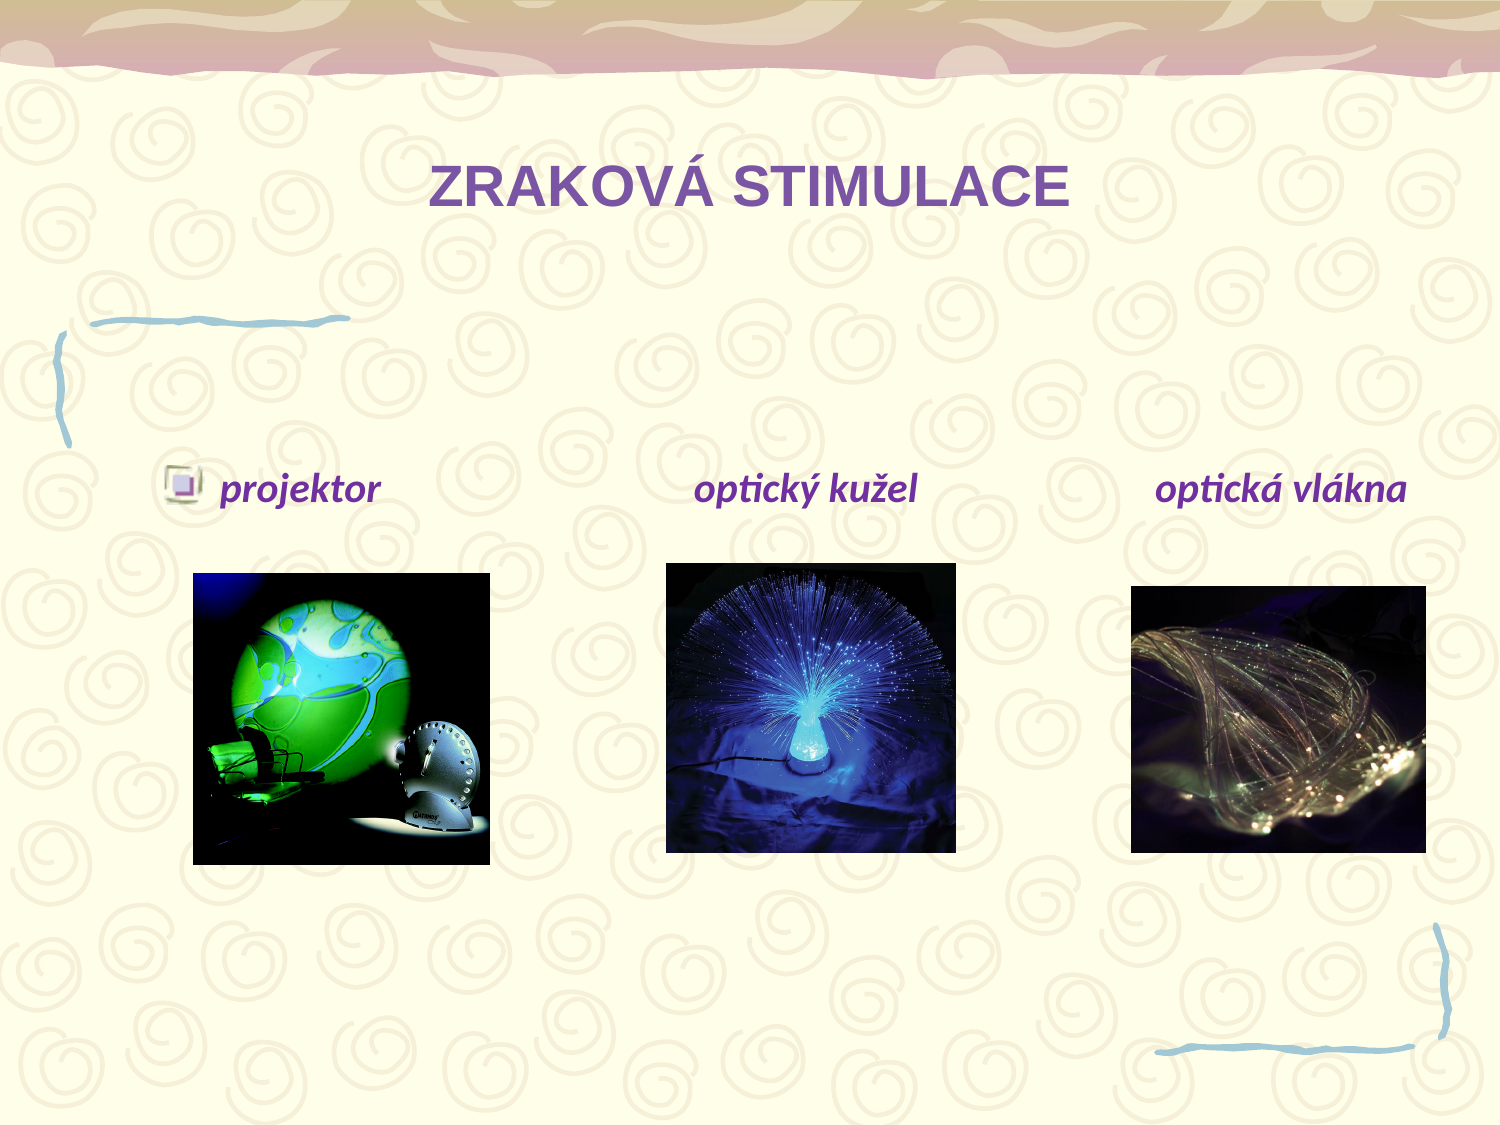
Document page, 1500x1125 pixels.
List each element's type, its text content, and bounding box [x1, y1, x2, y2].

picture [666, 563, 956, 853]
title ZRAKOVÁ STIMULACE [112, 89, 1388, 277]
picture [1131, 586, 1426, 853]
list projektor optický kužel optická vlákna [148, 453, 1474, 546]
picture [193, 573, 490, 865]
